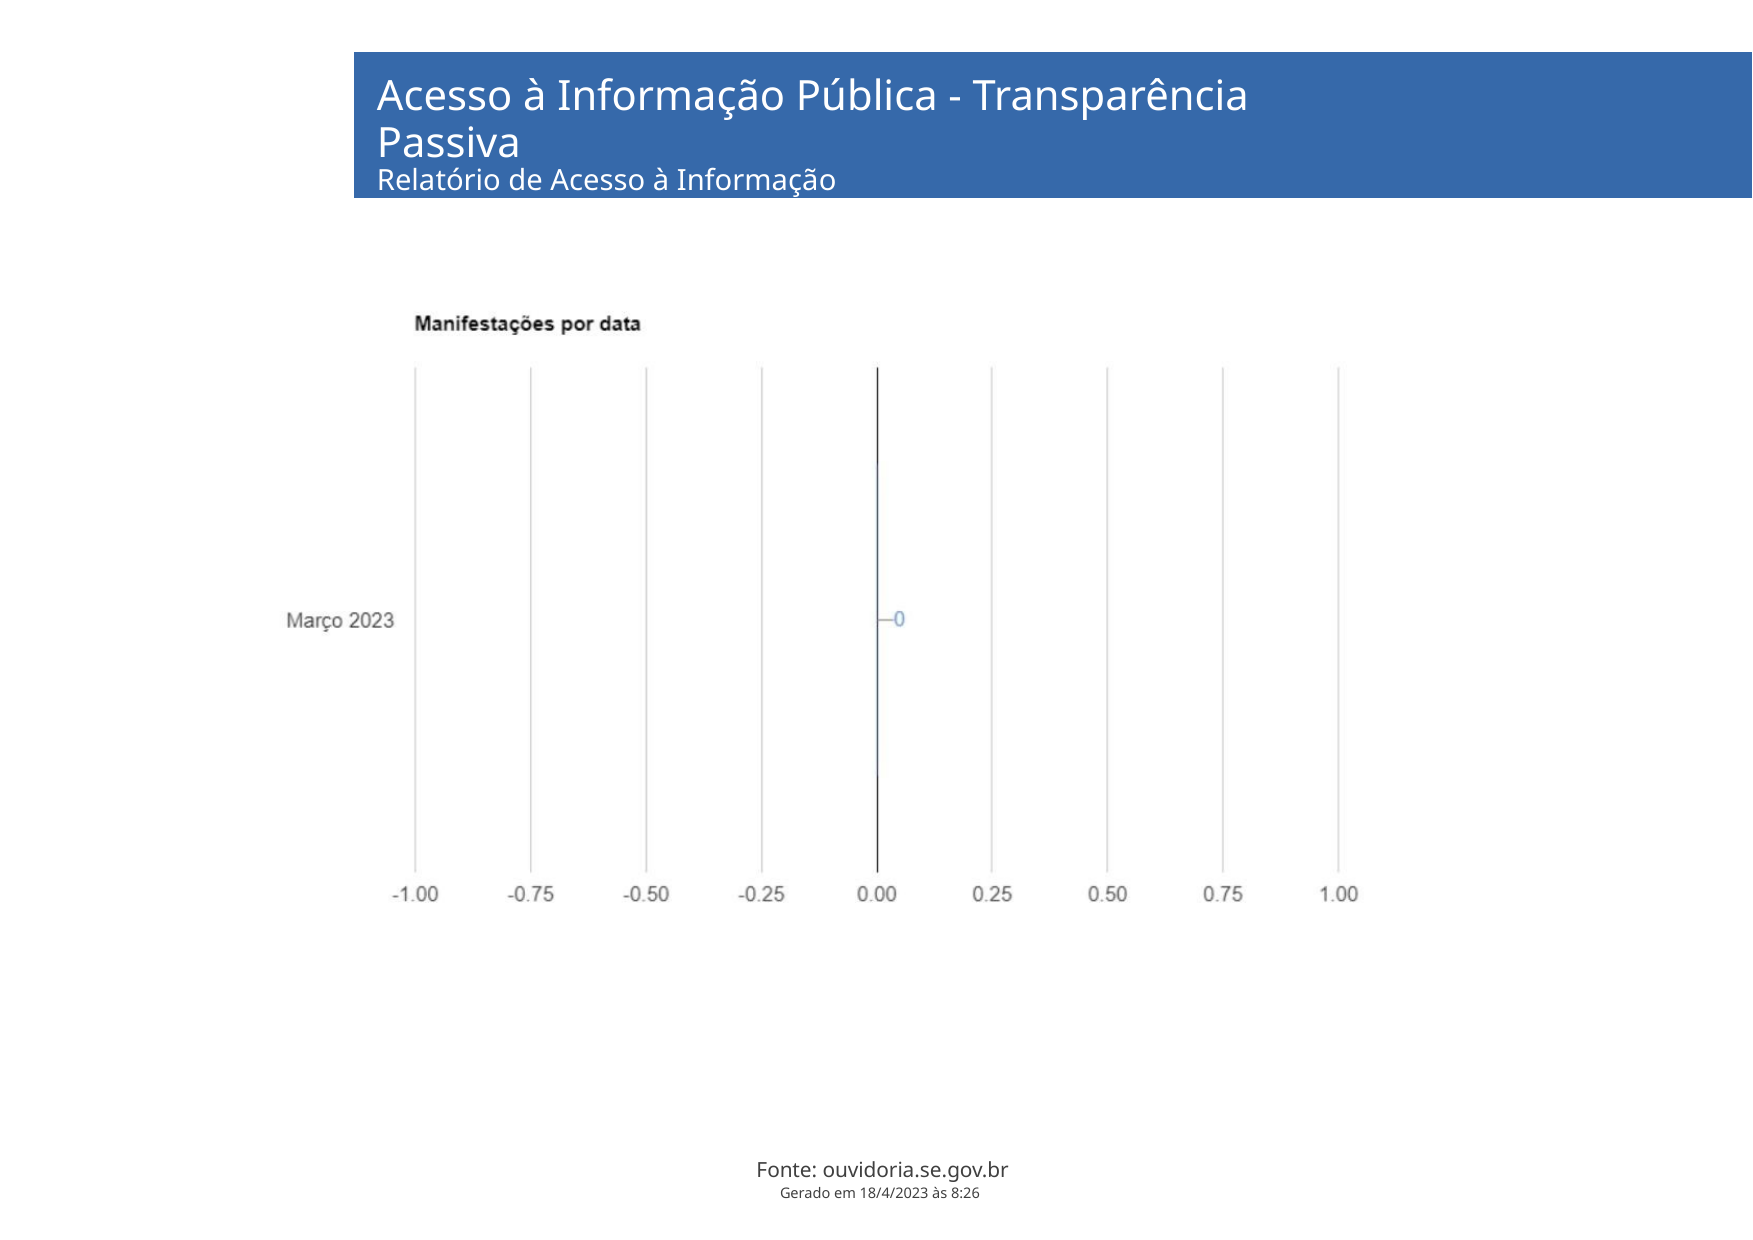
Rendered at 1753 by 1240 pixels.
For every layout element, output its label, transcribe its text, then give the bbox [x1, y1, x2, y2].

text_box [155, 211, 1599, 1028]
text_box Gerado em 18/4/2023 às 8:26 [780, 1184, 999, 1202]
text_box [354, 52, 1752, 198]
text_box Fonte: ouvidoria.se.gov.br [756, 1158, 1023, 1182]
text_box Acesso à Informação Pública - Transparência Passiva Relatório de Acesso à Informação EMSETURMarço a Março de 2023 [376, 72, 1403, 228]
